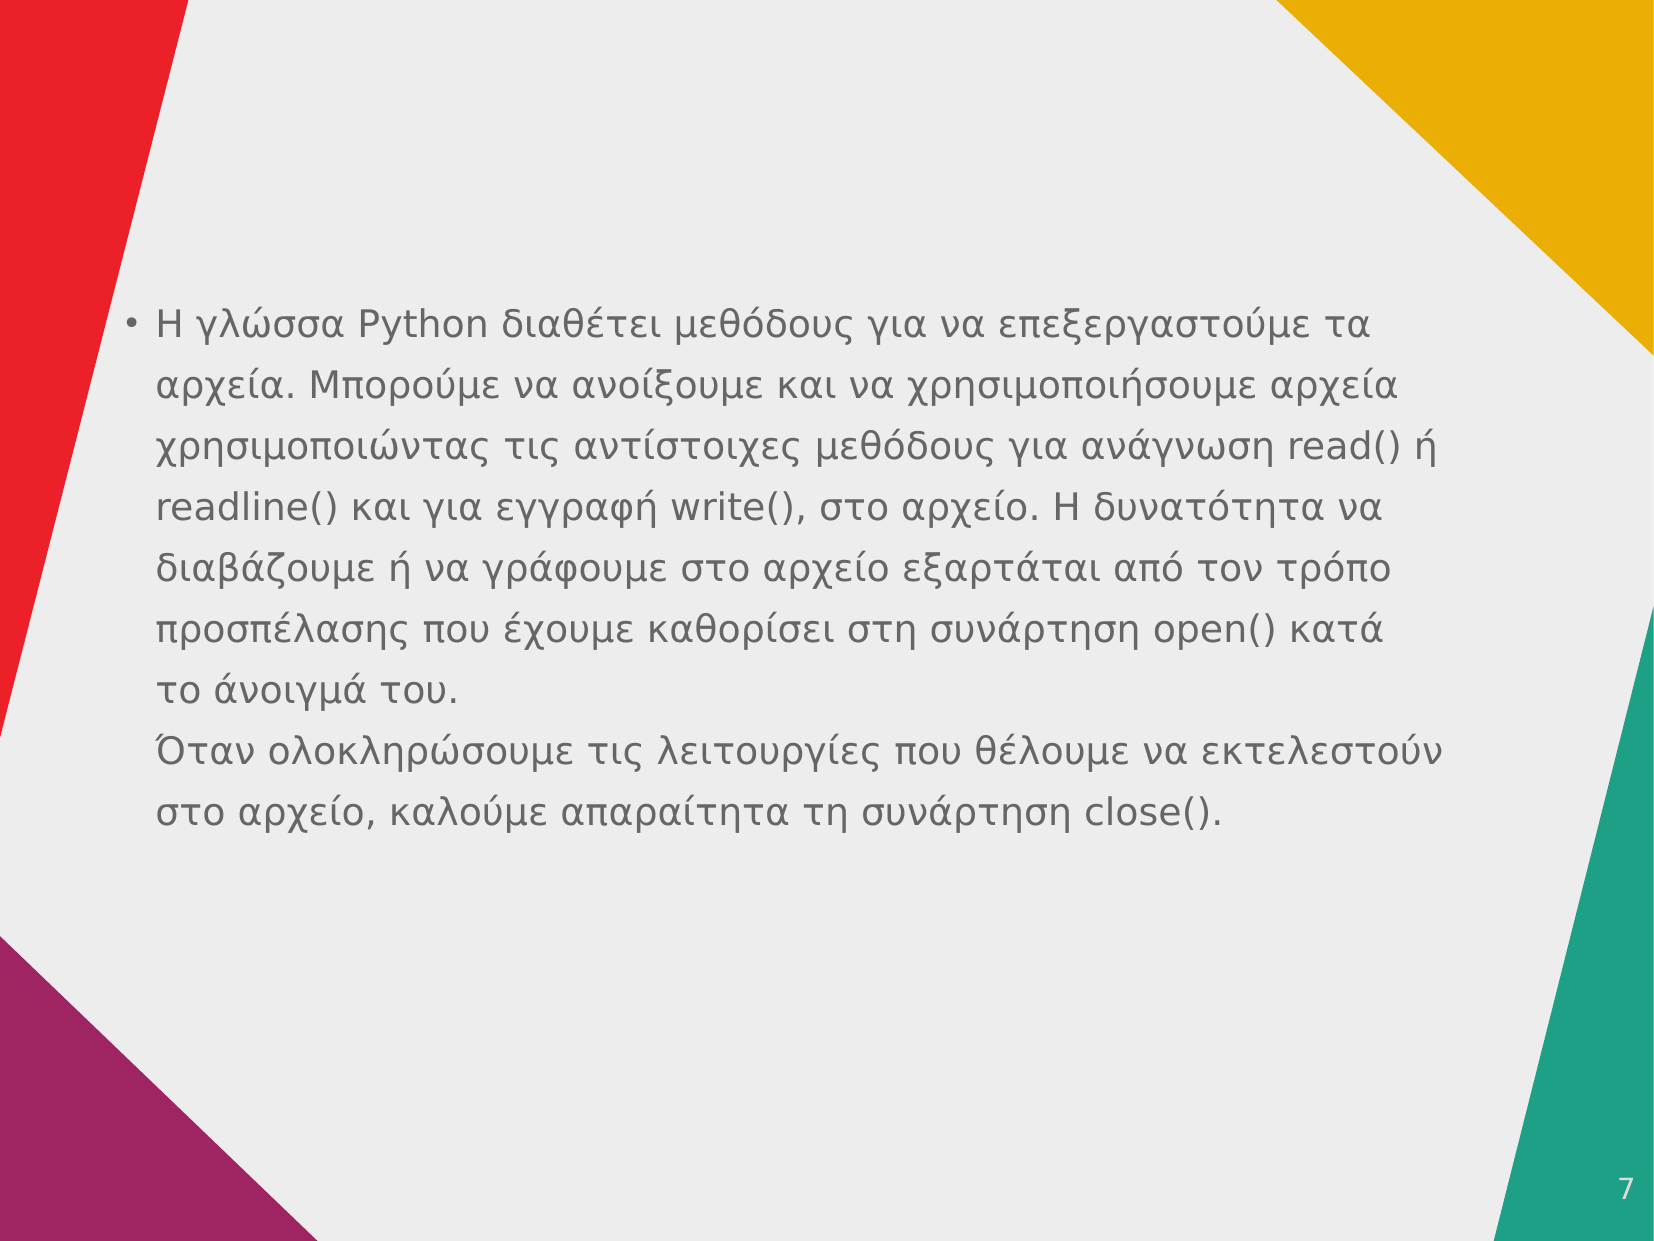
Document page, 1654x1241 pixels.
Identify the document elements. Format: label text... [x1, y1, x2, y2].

list Η γλώσσα Python διαθέτει μεθόδους για να επεξεργαστούμε τα αρχεία. Μπορούμε να ανοίξουμε και να χρησιμοποιήσουμε αρχεία χρησιμοποιώντας τις αντίστοιχες μεθόδους για ανάγνωση read() ή readline() και για εγγραφή write(), στο αρχείο. Η δυνατότητα να διαβάζουμε ή να γράφουμε στο αρχείο εξαρτάται από τον τρόπο προσπέλασης που έχουμε καθορίσει στη συνάρτηση open() κατά το άνοιγμά του. Όταν ολοκληρώσουμε τις λειτουργίες που θέλουμε να εκτελεστούν στο αρχείο, καλούμε απαραίτητα τη συνάρτηση close(). [114, 302, 1539, 1033]
